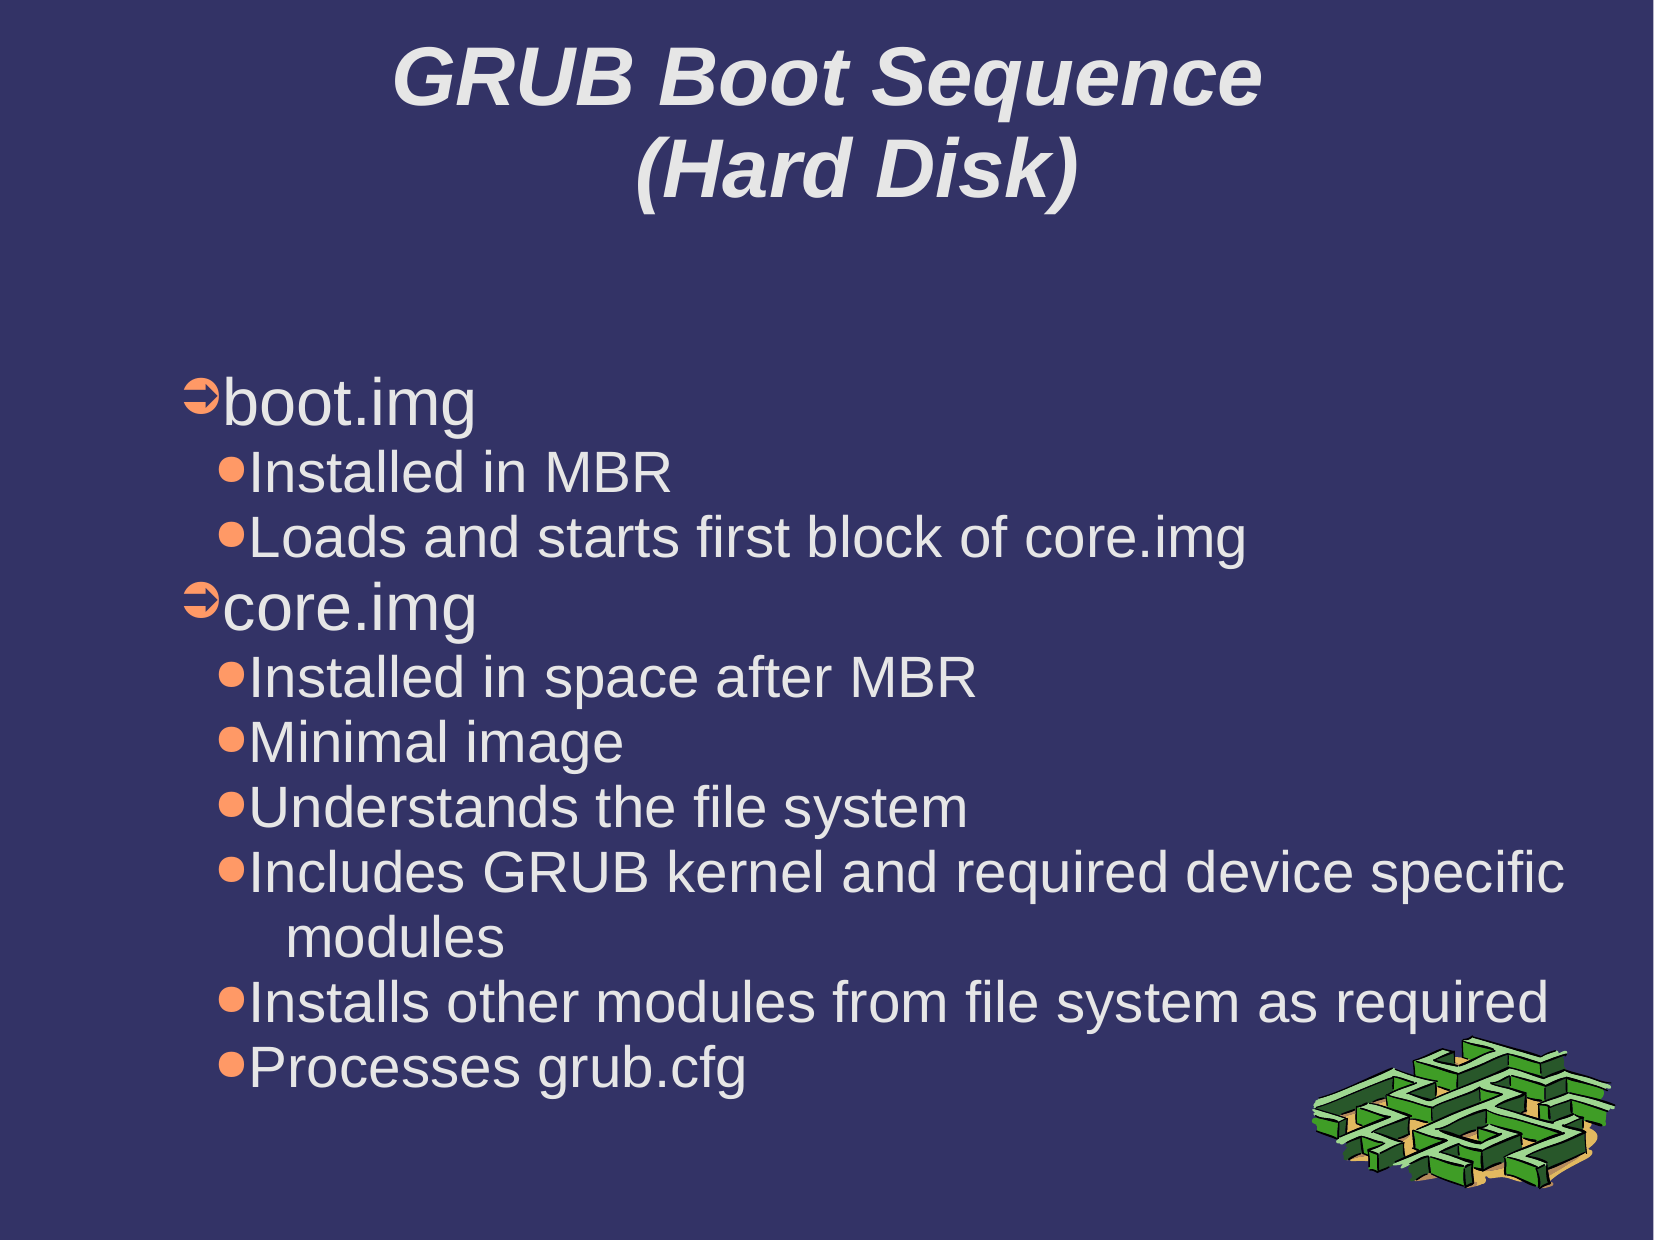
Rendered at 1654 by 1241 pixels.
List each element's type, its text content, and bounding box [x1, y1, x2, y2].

list boot.img Installed in MBR Loads and starts first block of core.img core.img Installed in space after MBR Minimal image Understands the file system Includes GRUB kernel and required device specific modules Installs other modules from file system as required Processes grub.cfg [178, 364, 1570, 1147]
title GRUB Boot Sequence (Hard Disk) [121, 19, 1534, 227]
